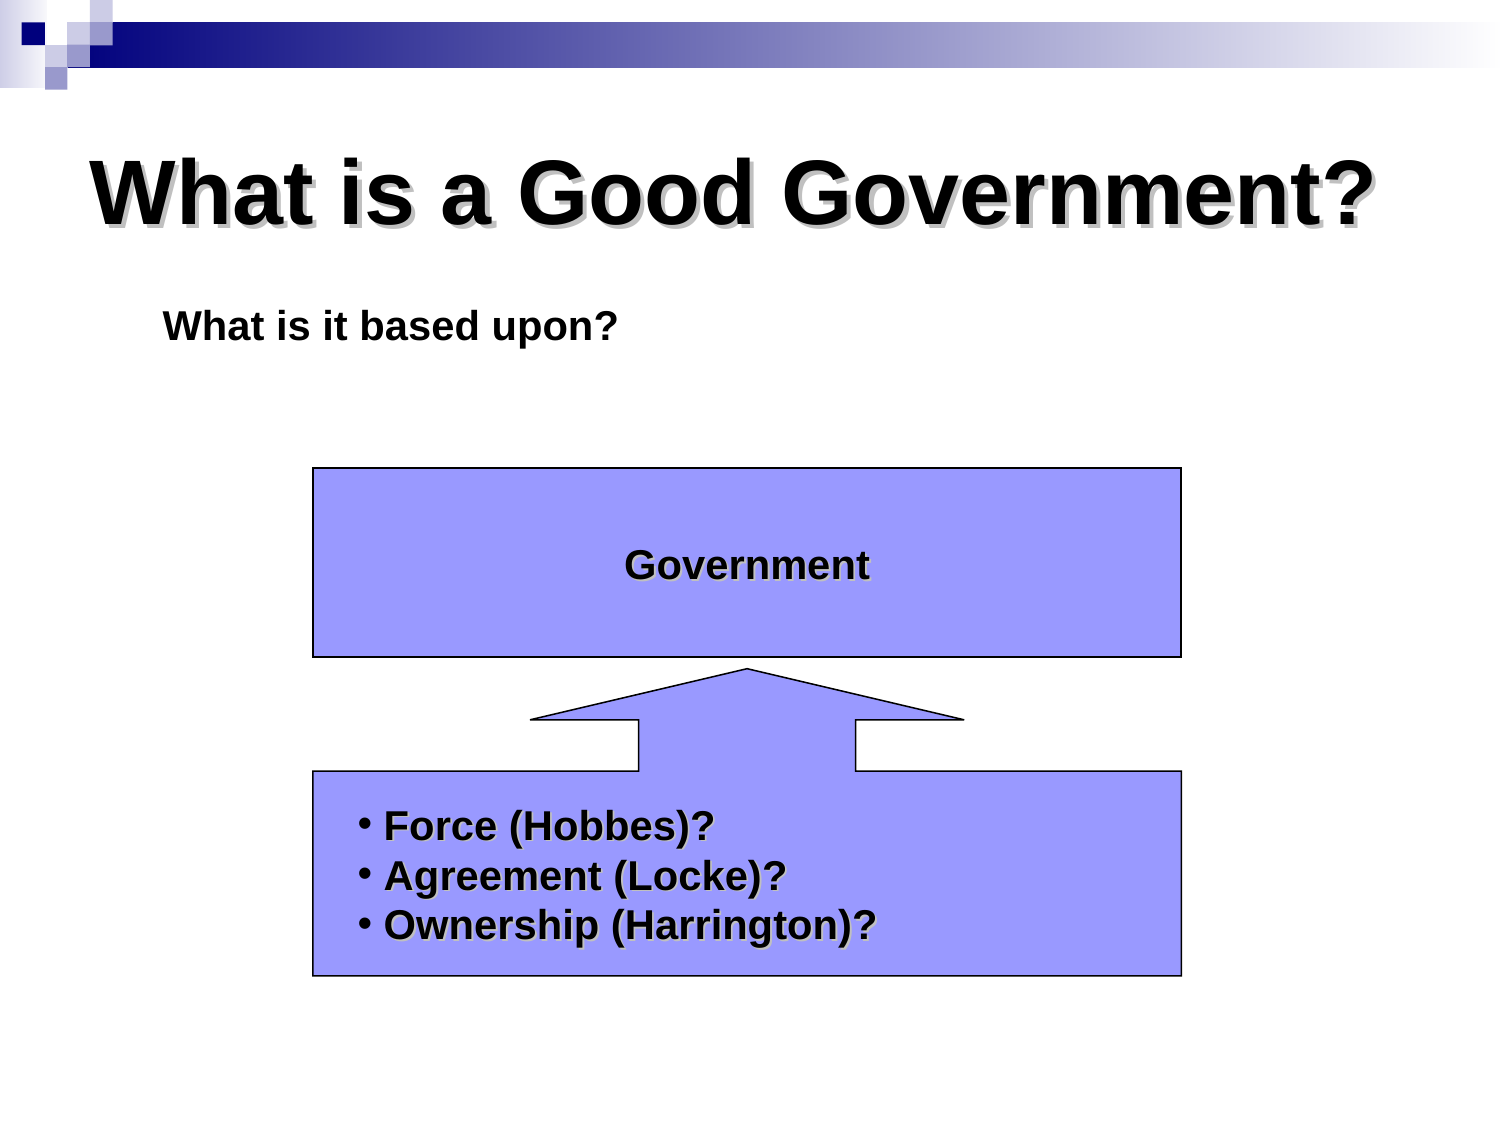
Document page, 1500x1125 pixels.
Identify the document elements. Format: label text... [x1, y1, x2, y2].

text_box Force (Hobbes)? Agreement (Locke)? Ownership (Harrington)? [312, 668, 1182, 976]
text_box Government [312, 467, 1182, 658]
title What is a Good Government? [75, 75, 1426, 301]
text_box What is it based upon? [147, 290, 668, 357]
